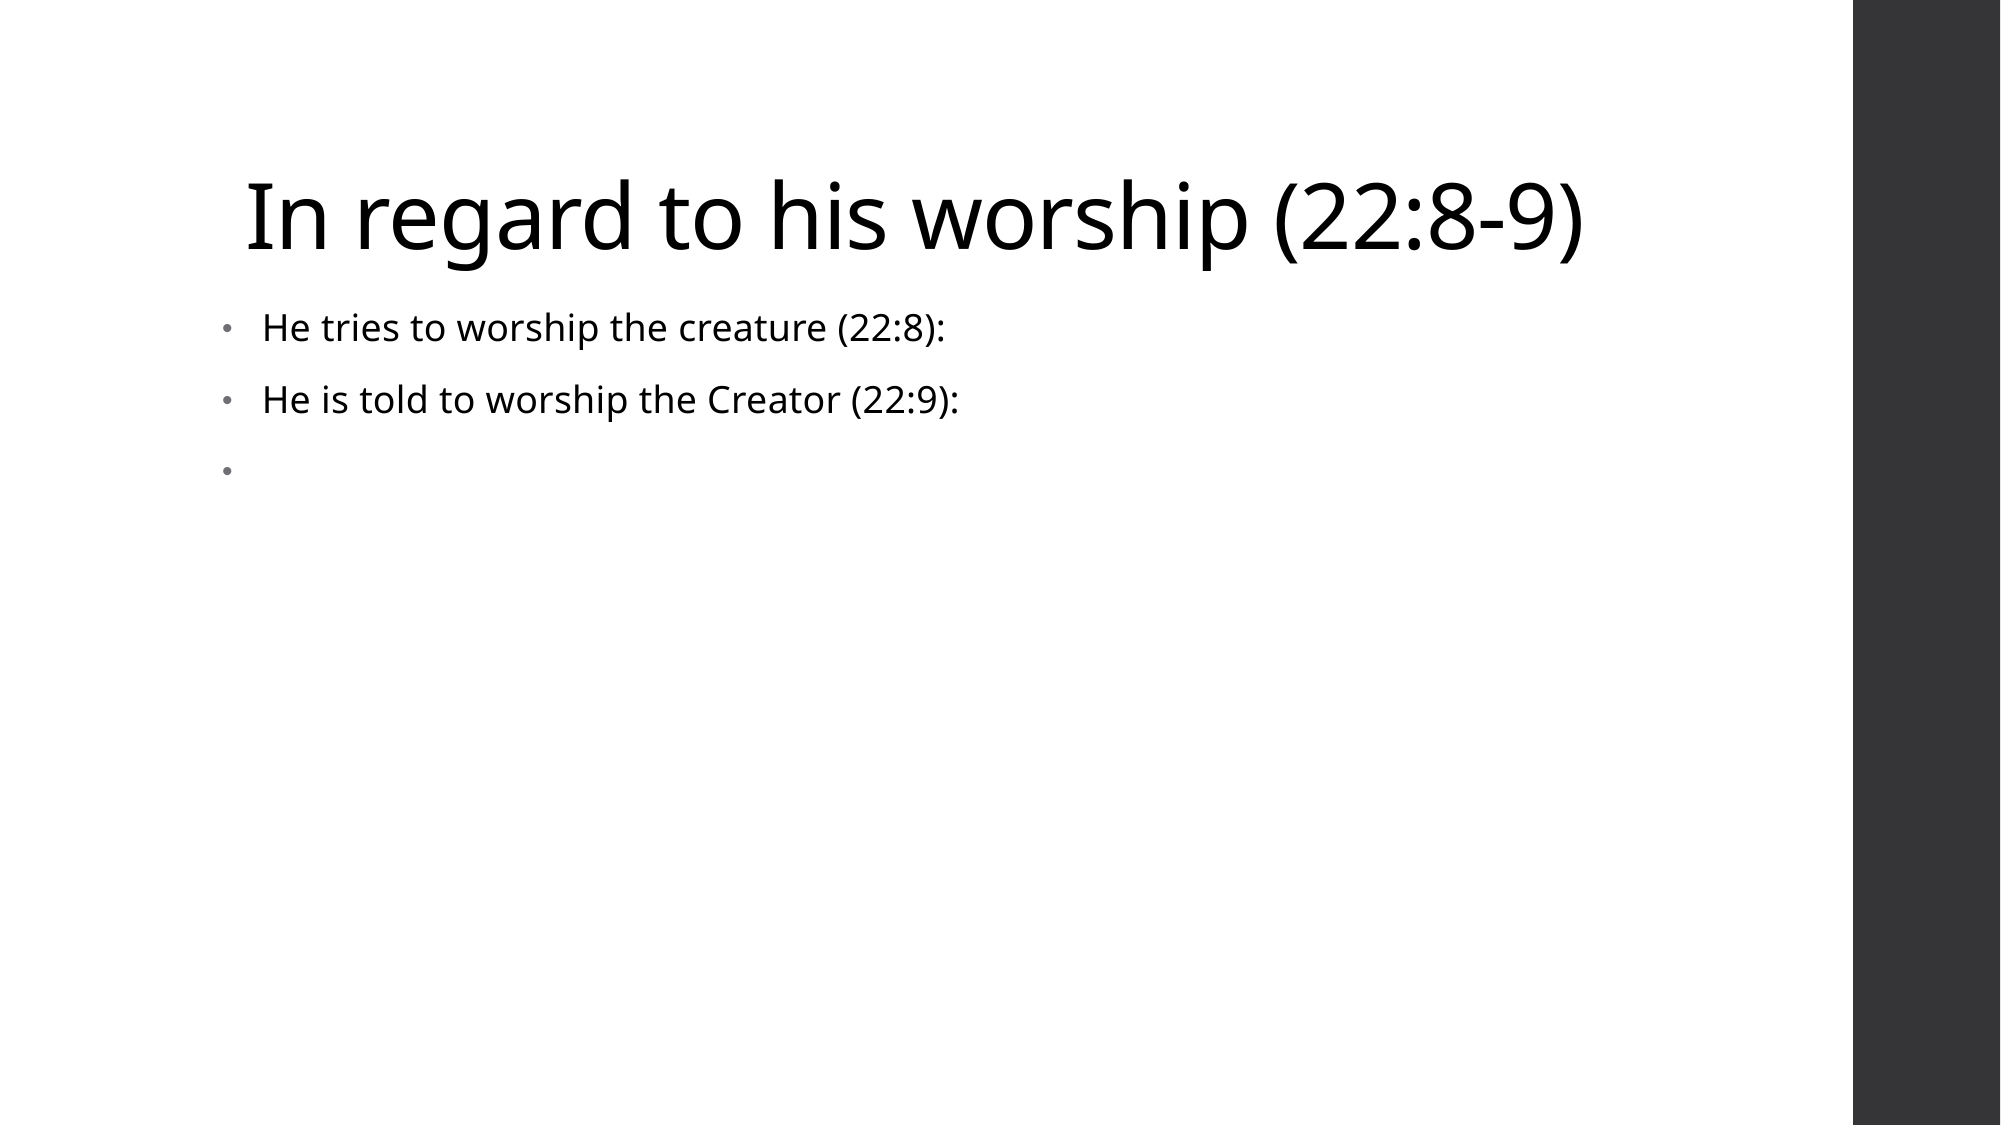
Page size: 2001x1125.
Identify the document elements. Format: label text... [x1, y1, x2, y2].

title In regard to his worship (22:8-9) [206, 60, 1797, 278]
list He tries to worship the creature (22:8): He is told to worship the Creator (22:9): [206, 299, 1617, 1014]
